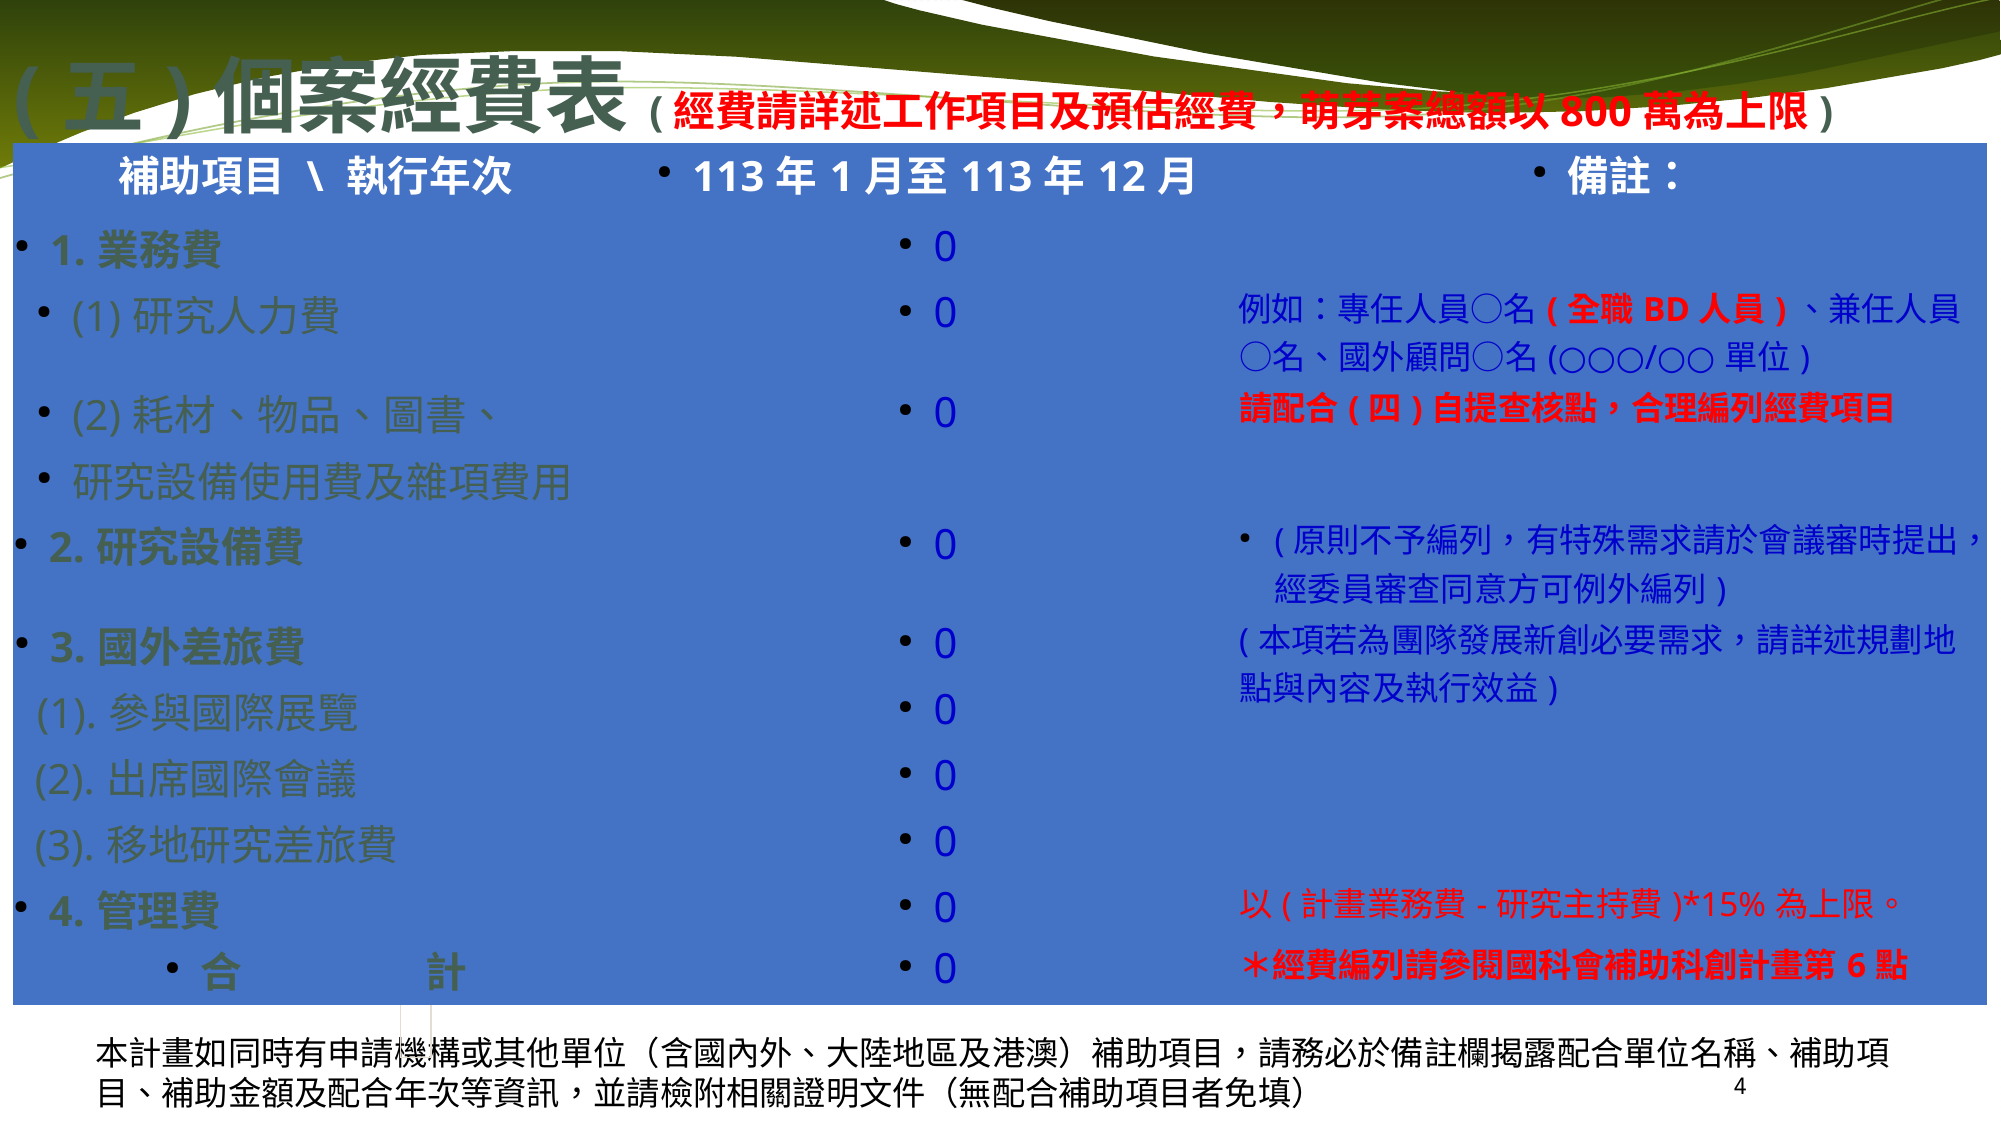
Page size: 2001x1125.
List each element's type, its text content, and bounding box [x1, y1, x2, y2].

table_cell (1).參與國際展覽 [13, 680, 618, 746]
table_header 備註： [1238, 143, 1987, 217]
table_cell 請配合(四)自提查核點，合理編列經費項目 [1238, 382, 1987, 514]
table_cell 0 [618, 680, 1238, 746]
table_header 補助項目 \ 執行年次 [13, 143, 618, 217]
table_cell 0 [618, 939, 1238, 1005]
table_cell 0 [618, 878, 1238, 939]
table_cell (2).出席國際會議 [13, 746, 618, 812]
table_cell 以(計畫業務費-研究主持費)*15%為上限。 [1238, 878, 1987, 939]
table_cell 例如：專任人員○名(全職BD人員)、兼任人員 ○名、國外顧問○名(○○○/○○單位) [1238, 283, 1987, 382]
table_cell 0 [618, 746, 1238, 812]
table_cell (3).移地研究差旅費 [13, 812, 618, 878]
table_cell 0 [618, 812, 1238, 878]
table_cell (2)耗材、物品、圖書、 研究設備使用費及雜項費用 [13, 382, 618, 514]
table_cell 合 計 [13, 939, 618, 1005]
table_cell (原則不予編列，有特殊需求請於會議審時提出，經委員審查同意方可例外編列) [1238, 514, 1987, 614]
table_cell [1238, 217, 1987, 283]
table_cell (1)研究人力費 [13, 283, 618, 382]
table_cell 0 [618, 283, 1238, 382]
table_cell 2.研究設備費 [13, 514, 618, 614]
table_cell 1.業務費 [13, 217, 618, 283]
title (五)個案經費表(經費請詳述工作項目及預估經費，萌芽案總額以800萬為上限) [13, 21, 1987, 143]
table_cell 0 [618, 217, 1238, 283]
text_box 本計畫如同時有申請機構或其他單位（含國內外、大陸地區及港澳）補助項目，請務必於備註欄揭露配合單位名稱、補助項目、補助金額及配合年次等資訊，並請檢附相關證明文件（無配合補助項目者免填） [80, 1025, 1920, 1120]
table_cell 0 [618, 614, 1238, 680]
text_box [1733, 1042, 1900, 1103]
table_cell 4.管理費 [13, 878, 618, 939]
table_cell (本項若為團隊發展新創必要需求，請詳述規劃地點與內容及執行效益) [1238, 614, 1987, 878]
text_box [400, 1005, 431, 1048]
table_cell 0 [618, 514, 1238, 614]
table_header 113年1月至113年12月 [618, 143, 1238, 217]
table_cell 0 [618, 382, 1238, 514]
table_cell ＊經費編列請參閱國科會補助科創計畫第6點 [1238, 939, 1987, 1005]
table_cell 3.國外差旅費 [13, 614, 618, 680]
